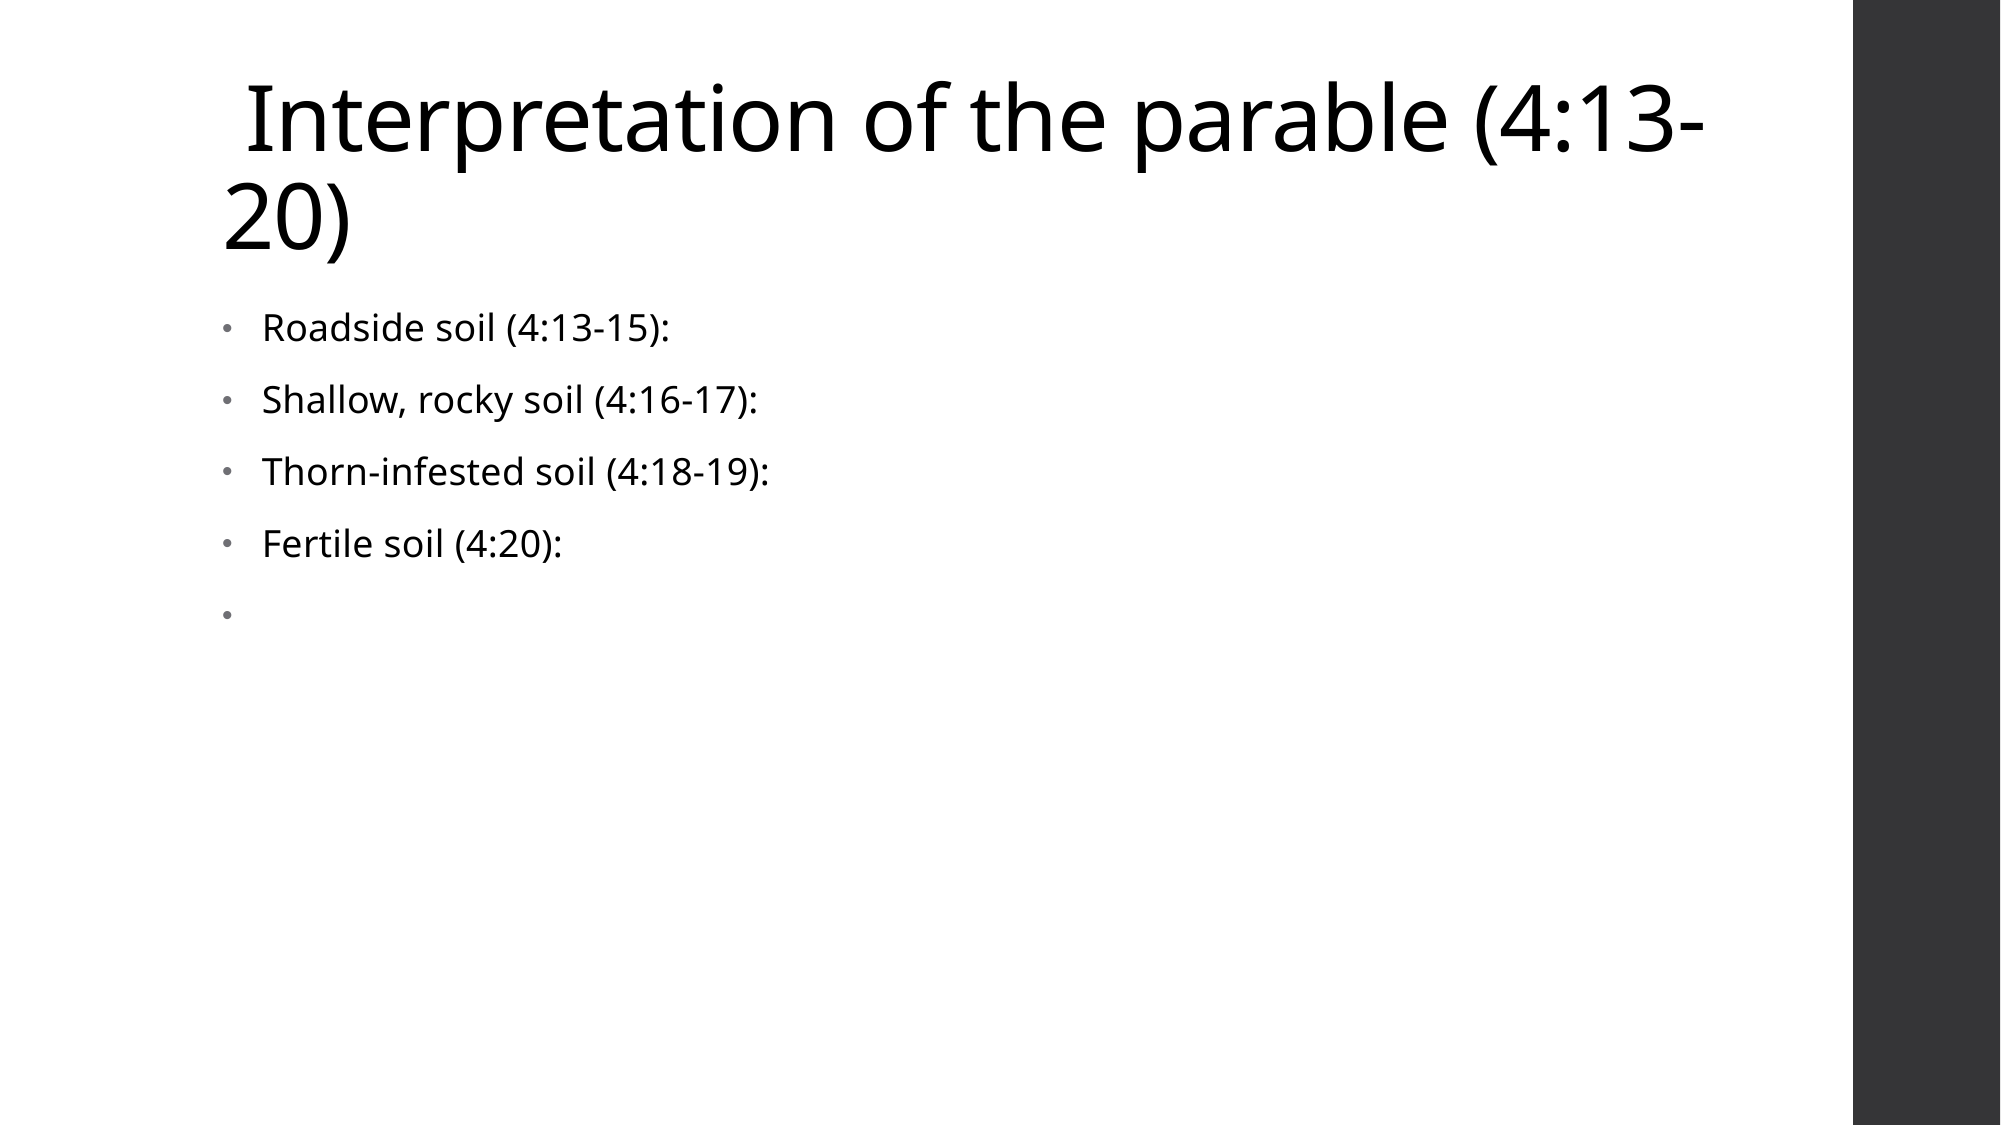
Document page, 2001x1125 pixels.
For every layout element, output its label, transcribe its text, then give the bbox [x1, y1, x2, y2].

list Roadside soil (4:13-15): Shallow, rocky soil (4:16-17): Thorn-infested soil (4:18-19): Fertile soil (4:20): [206, 299, 1617, 1014]
title Interpretation of the parable (4:13-20) [206, 60, 1797, 278]
